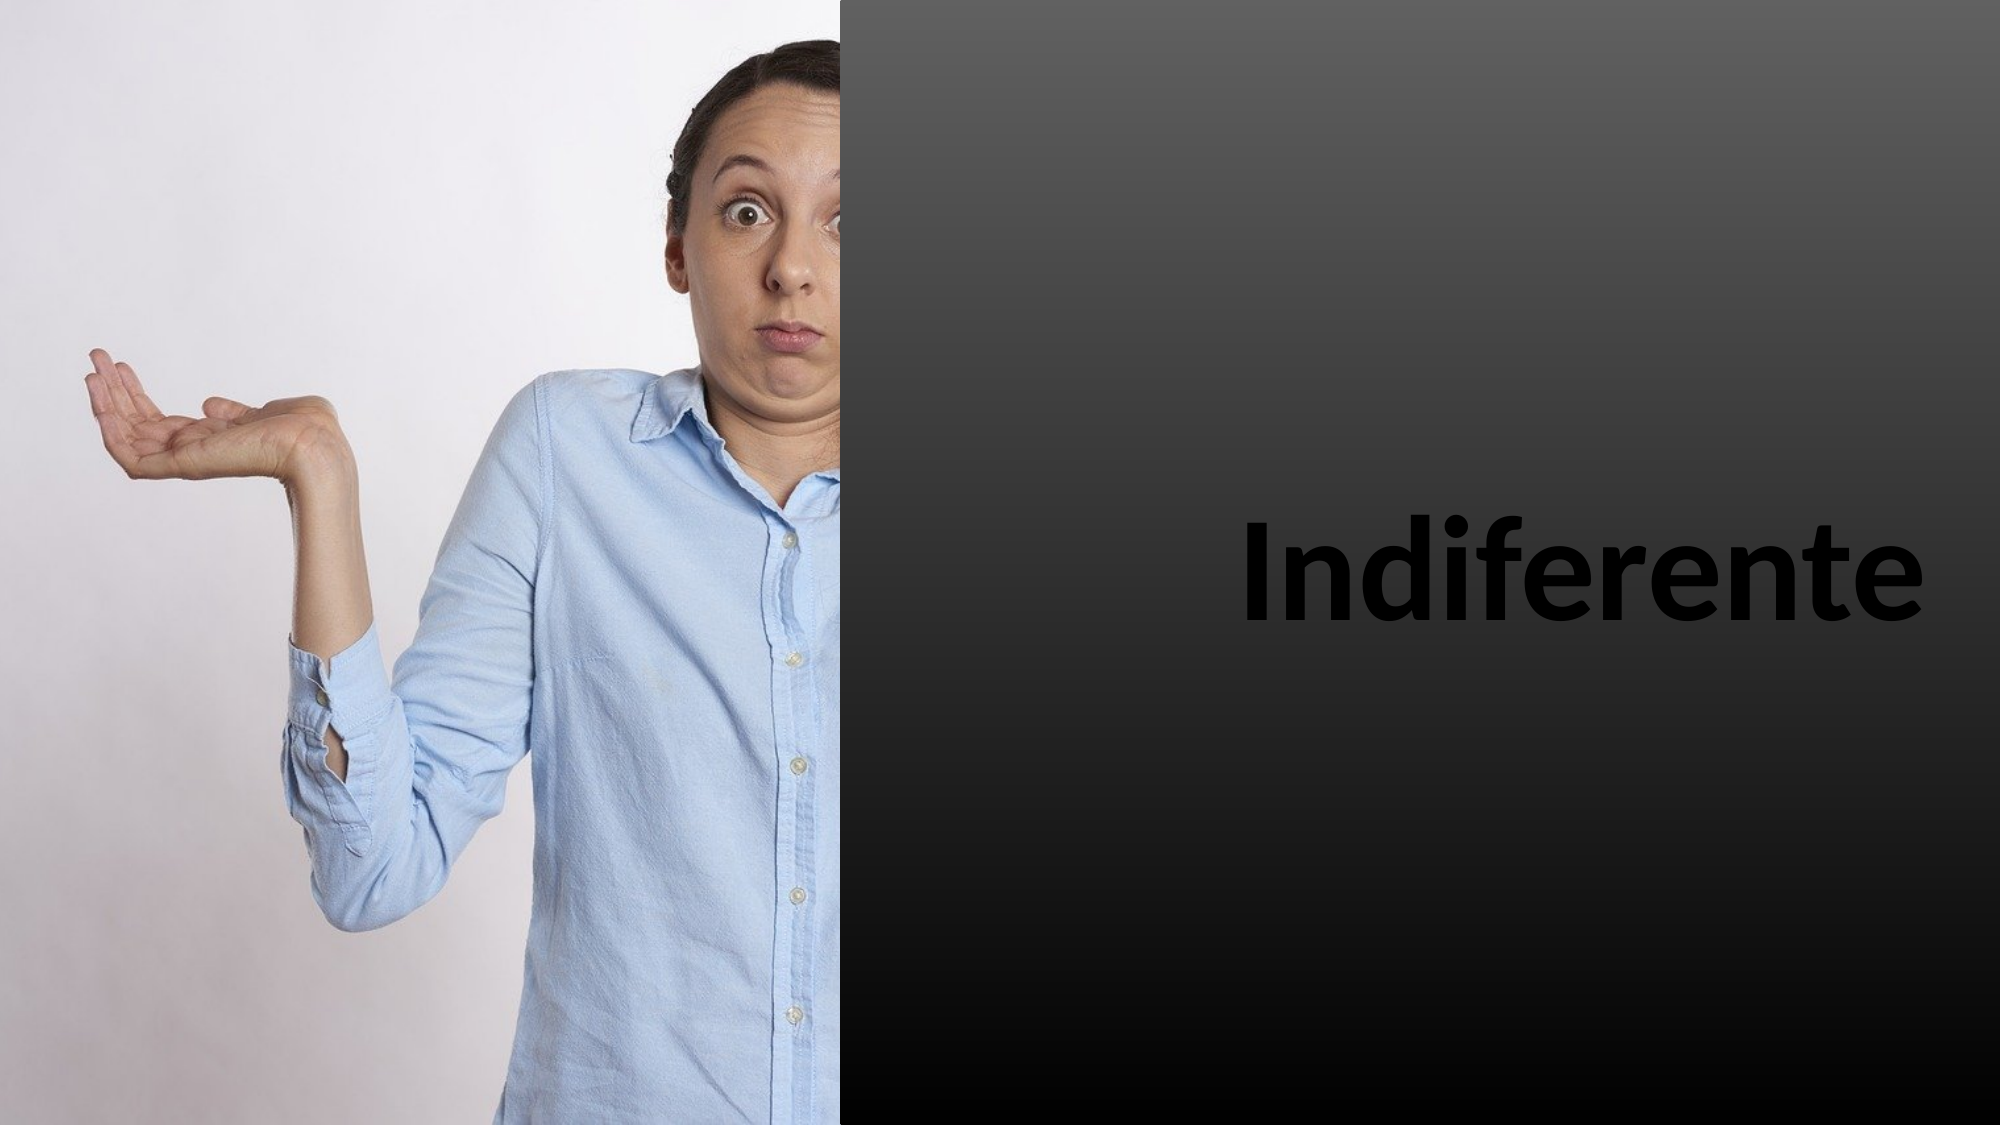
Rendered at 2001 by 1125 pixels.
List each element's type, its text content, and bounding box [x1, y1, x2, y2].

text_box Indiferente [1222, 465, 1950, 660]
text_box [841, 0, 2000, 1125]
picture [0, 0, 841, 1125]
